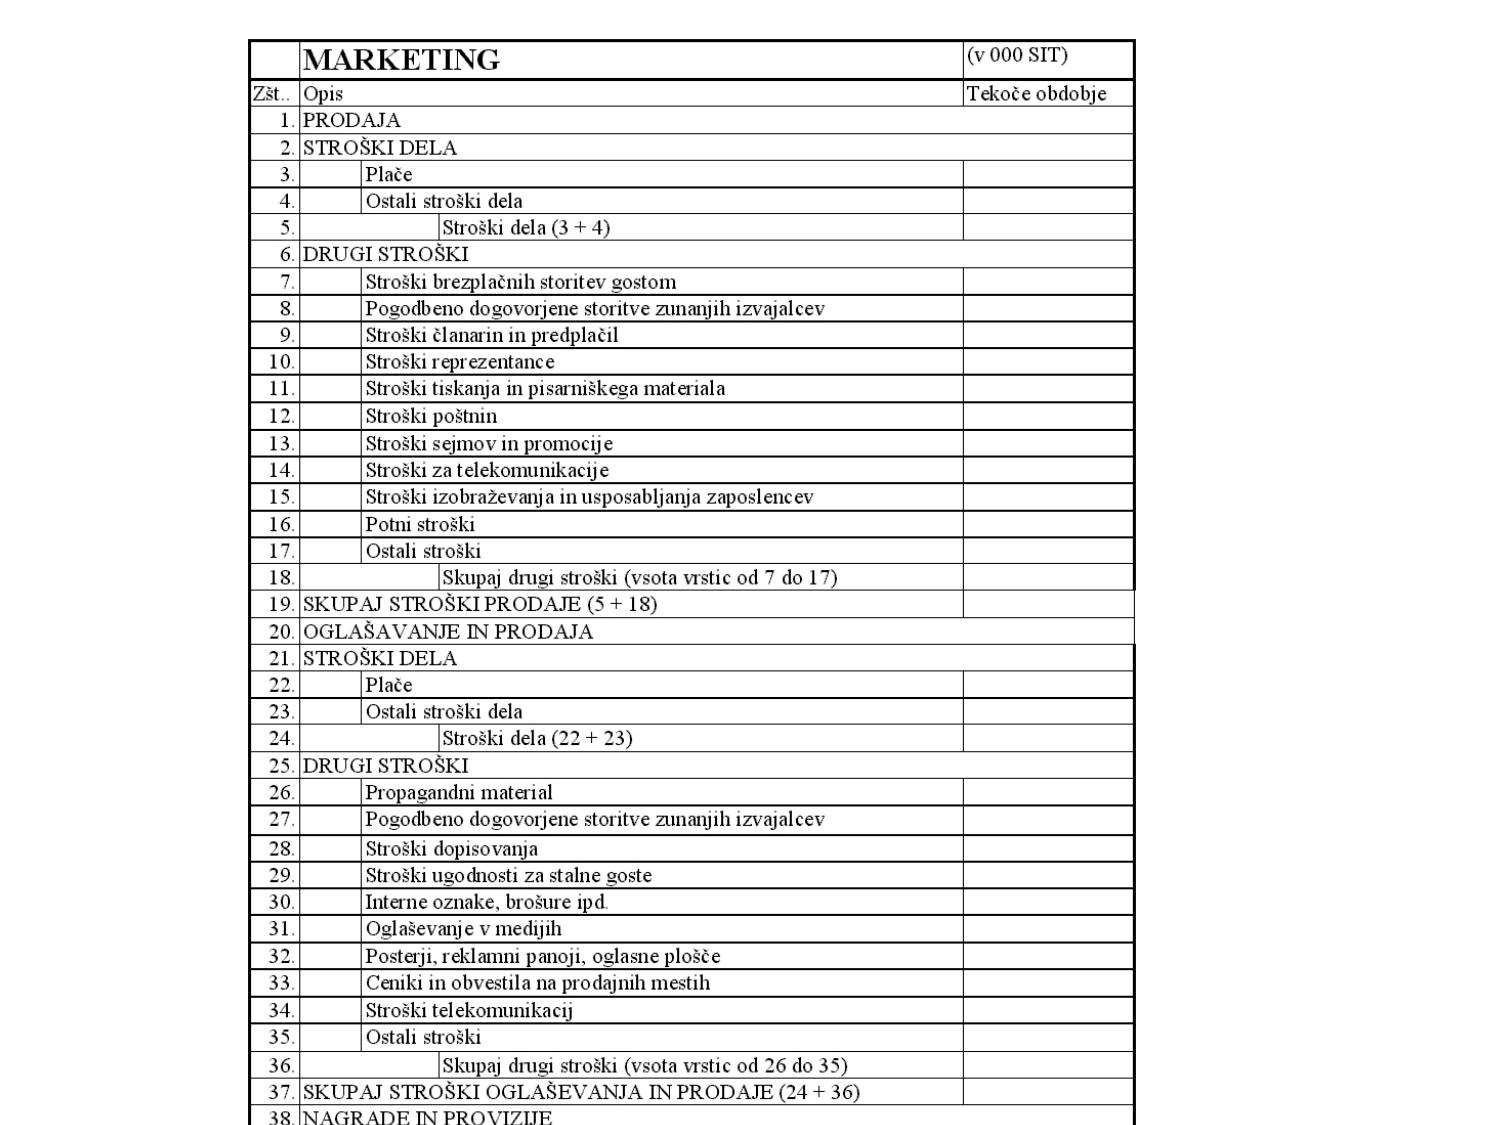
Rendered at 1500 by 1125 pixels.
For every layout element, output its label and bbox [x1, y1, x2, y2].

picture [246, 35, 1139, 1125]
